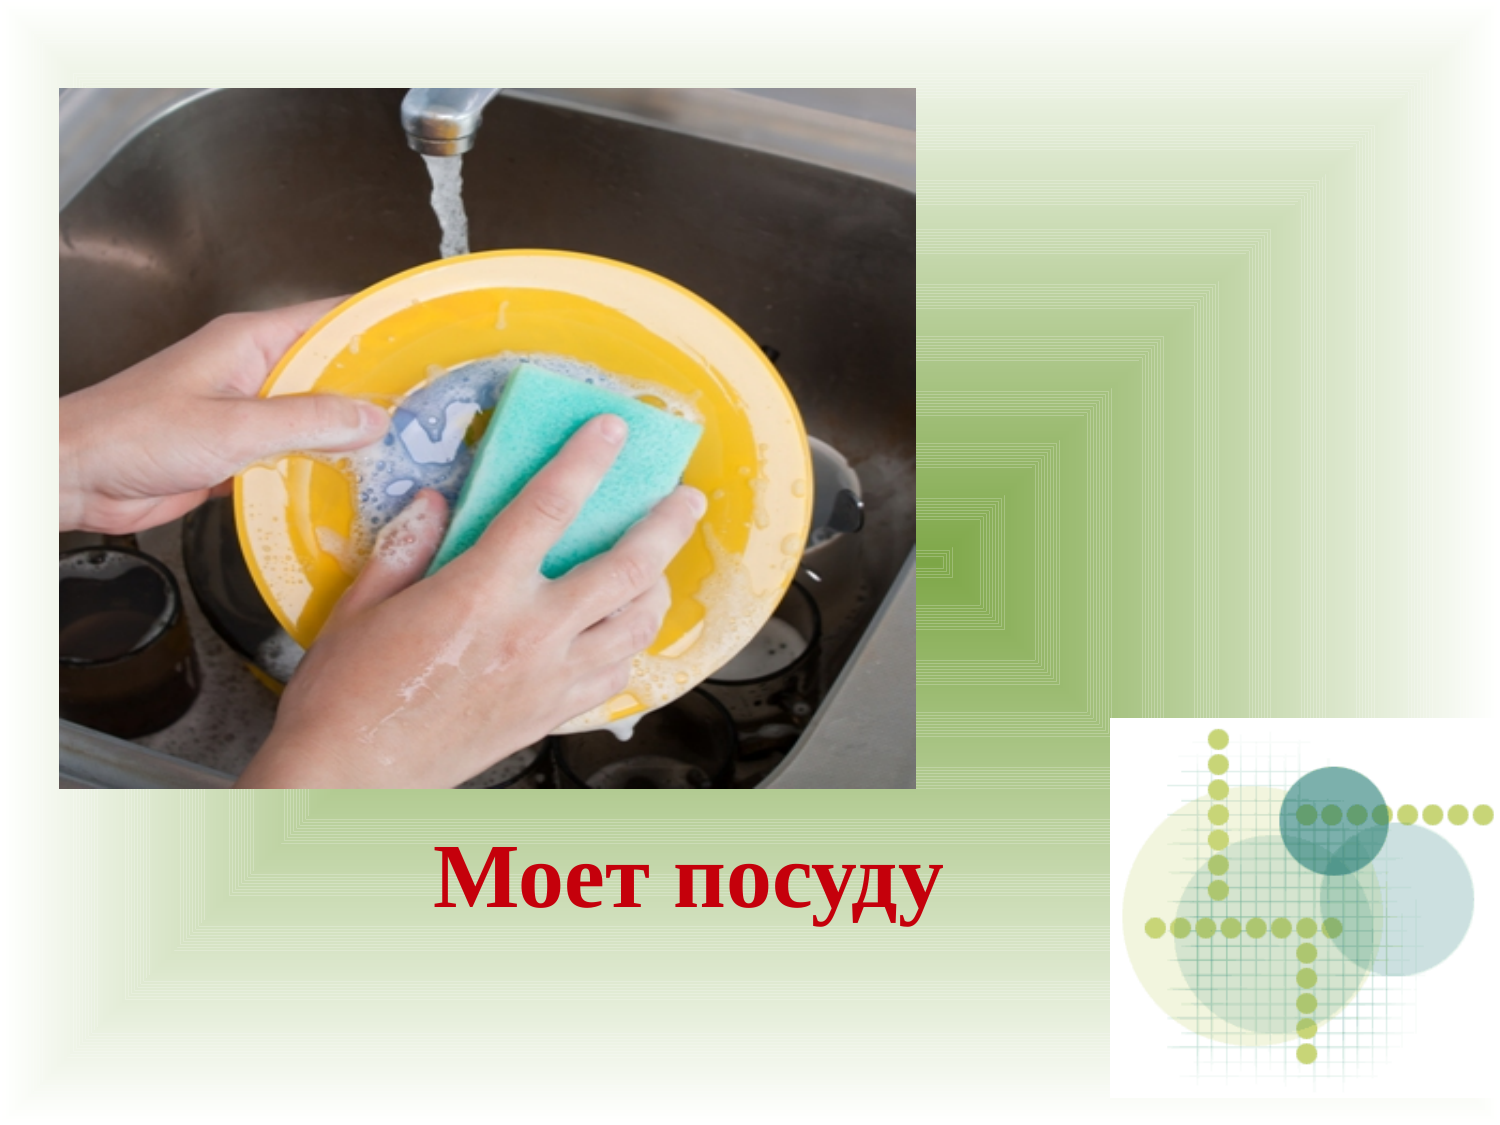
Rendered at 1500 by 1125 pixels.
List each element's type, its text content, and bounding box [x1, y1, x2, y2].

subtitle Моет посуду [49, 689, 1329, 1063]
picture [59, 88, 916, 689]
